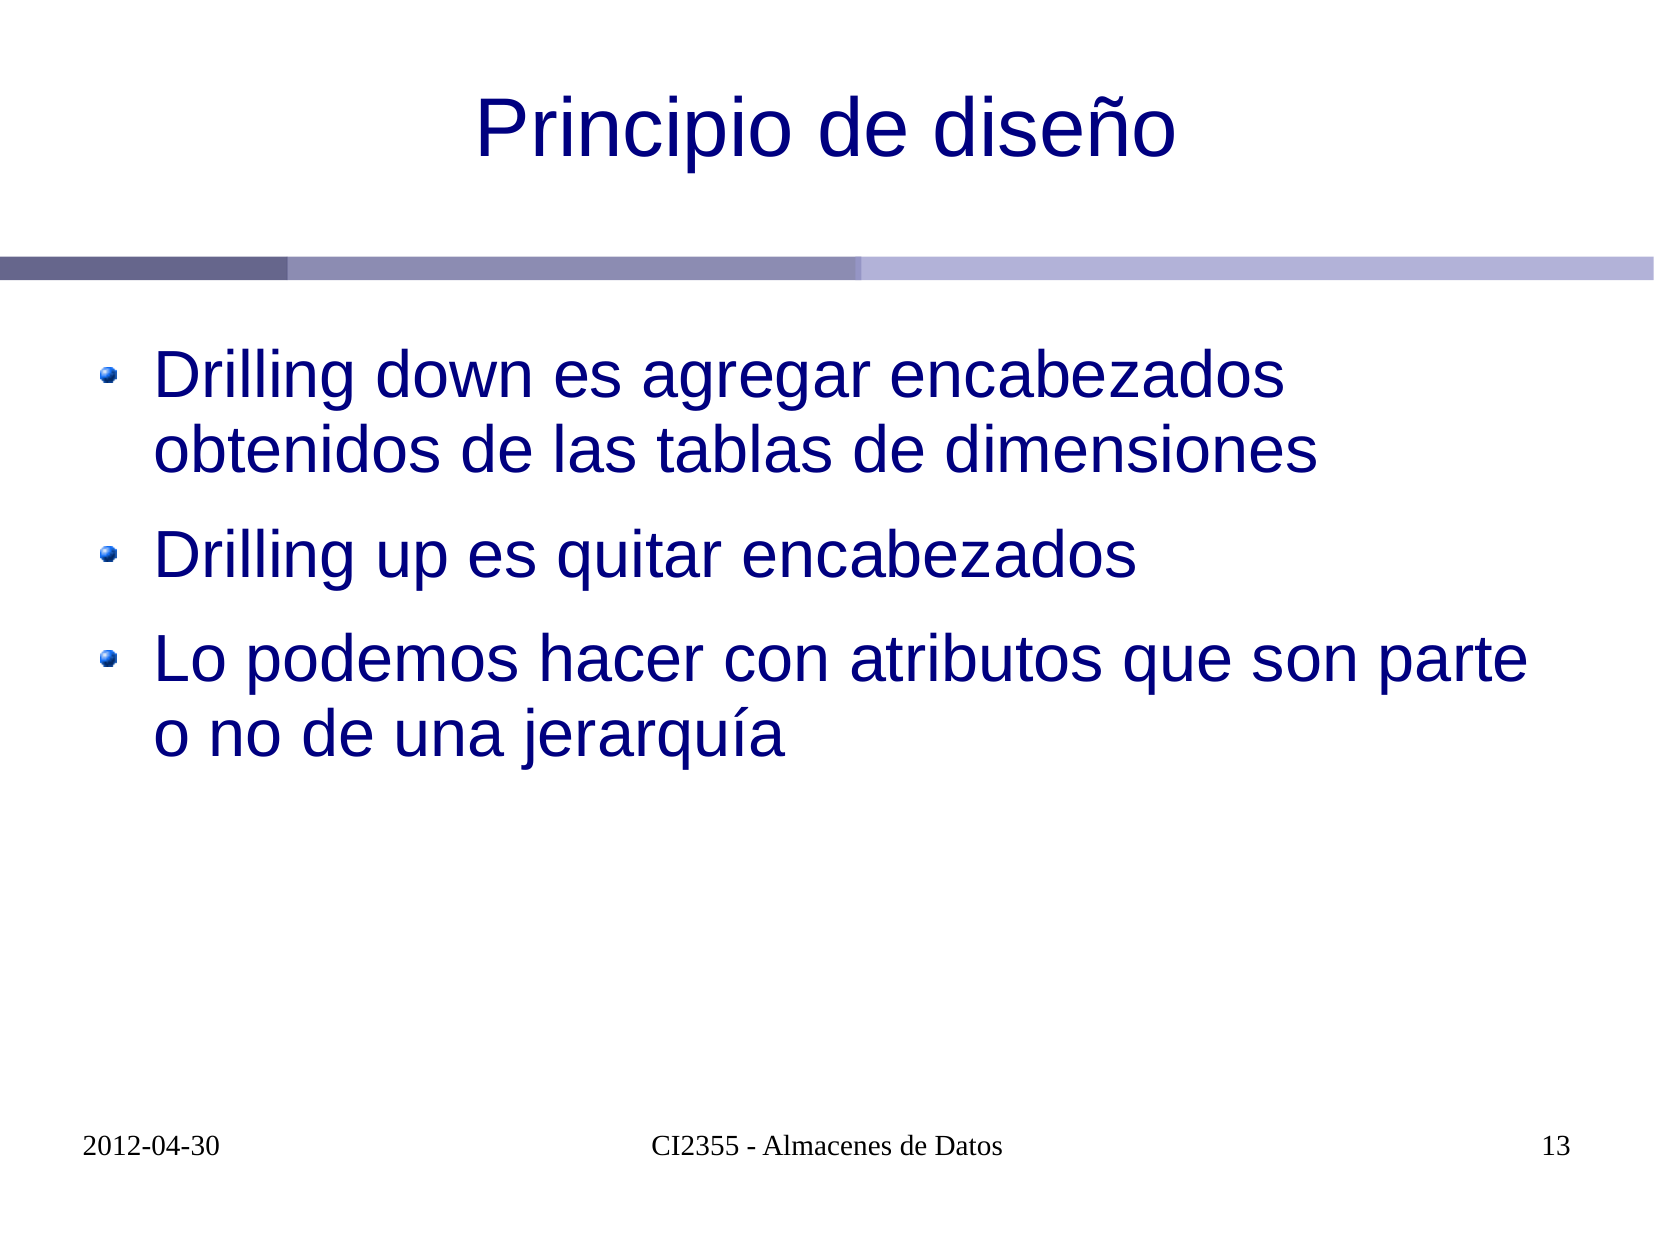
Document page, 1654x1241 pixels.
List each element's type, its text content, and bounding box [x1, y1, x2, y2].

list Drilling down es agregar encabezados obtenidos de las tablas de dimensiones Drilling up es quitar encabezados Lo podemos hacer con atributos que son parte o no de una jerarquía [82, 337, 1571, 1057]
title Principio de diseño [0, 0, 1654, 257]
